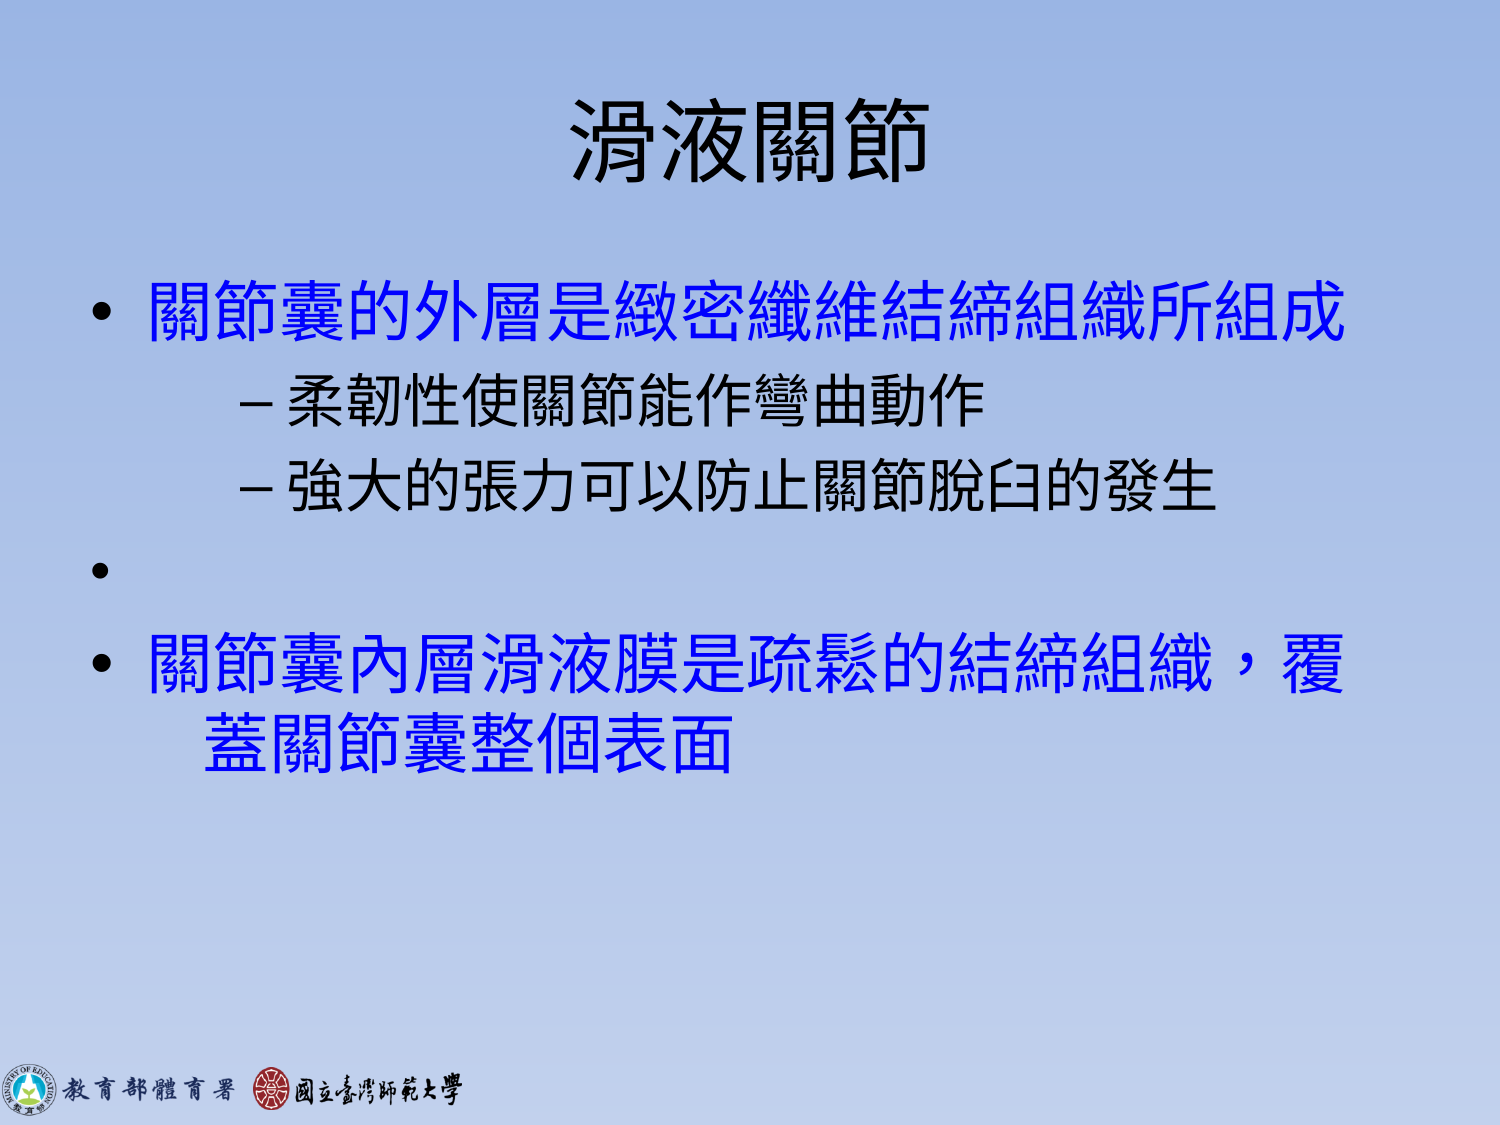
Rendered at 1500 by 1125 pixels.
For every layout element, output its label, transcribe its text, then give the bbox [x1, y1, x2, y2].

title 滑液關節 [75, 45, 1426, 233]
list 關節囊的外層是緻密纖維結締組織所組成 柔韌性使關節能作彎曲動作 強大的張力可以防止關節脫臼的發生 關節囊內層滑液膜是疏鬆的結締組織，覆蓋關節囊整個表面 [75, 262, 1426, 1005]
